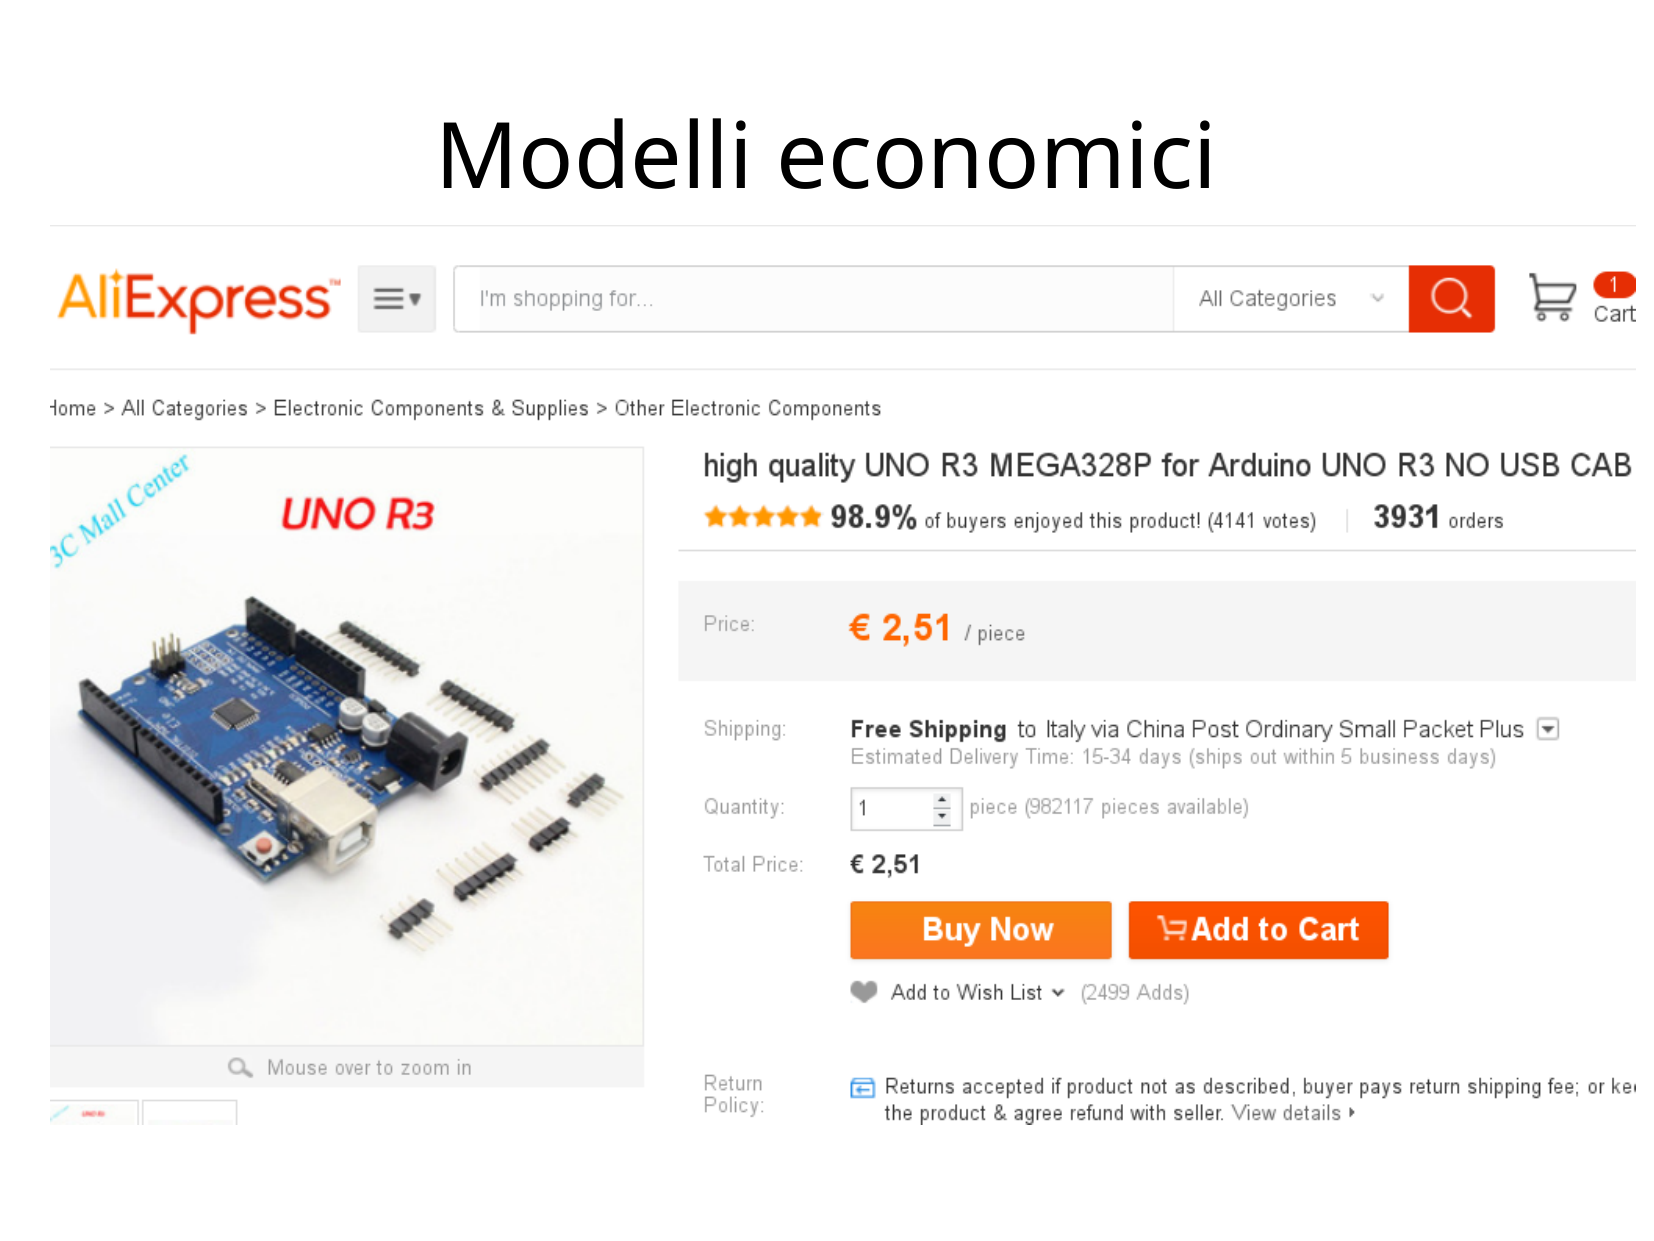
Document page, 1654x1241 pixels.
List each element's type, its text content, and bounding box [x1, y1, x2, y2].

title Modelli economici [82, 49, 1571, 225]
picture [50, 225, 1636, 1126]
